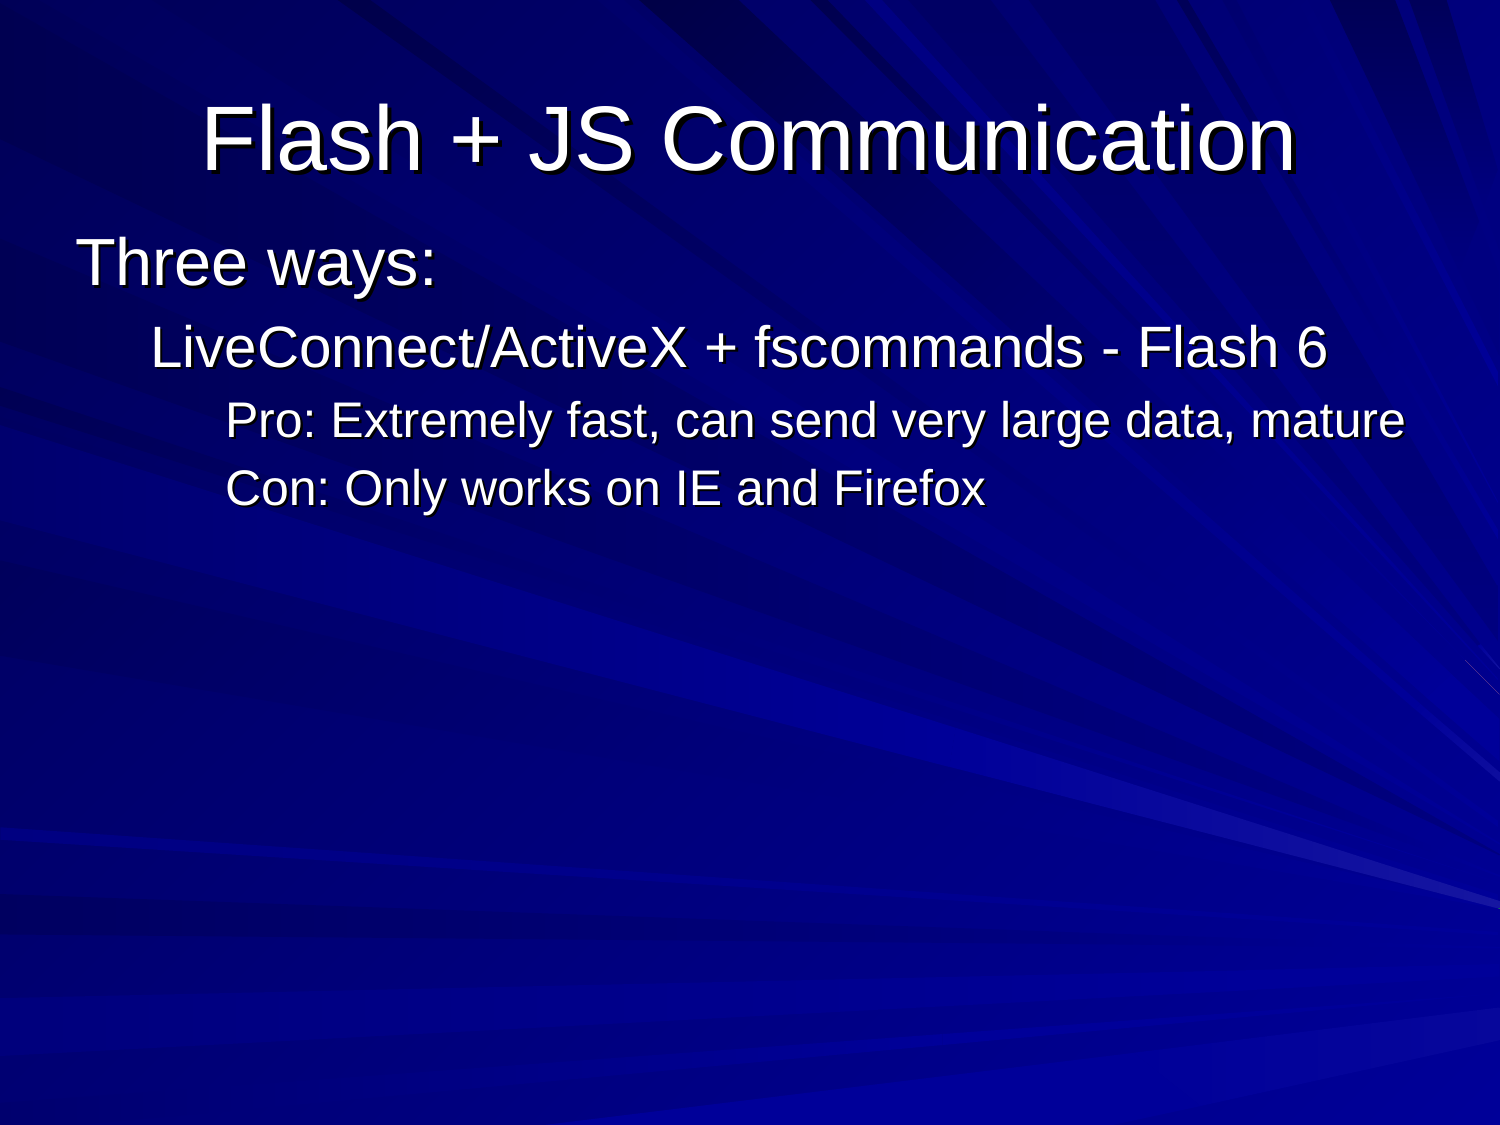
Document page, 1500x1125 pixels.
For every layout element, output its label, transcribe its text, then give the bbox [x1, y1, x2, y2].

list Three ways: LiveConnect/ActiveX + fscommands - Flash 6 Pro: Extremely fast, can send very large data, mature Con: Only works on IE and Firefox [75, 224, 1425, 976]
title Flash + JS Communication [75, 51, 1425, 224]
